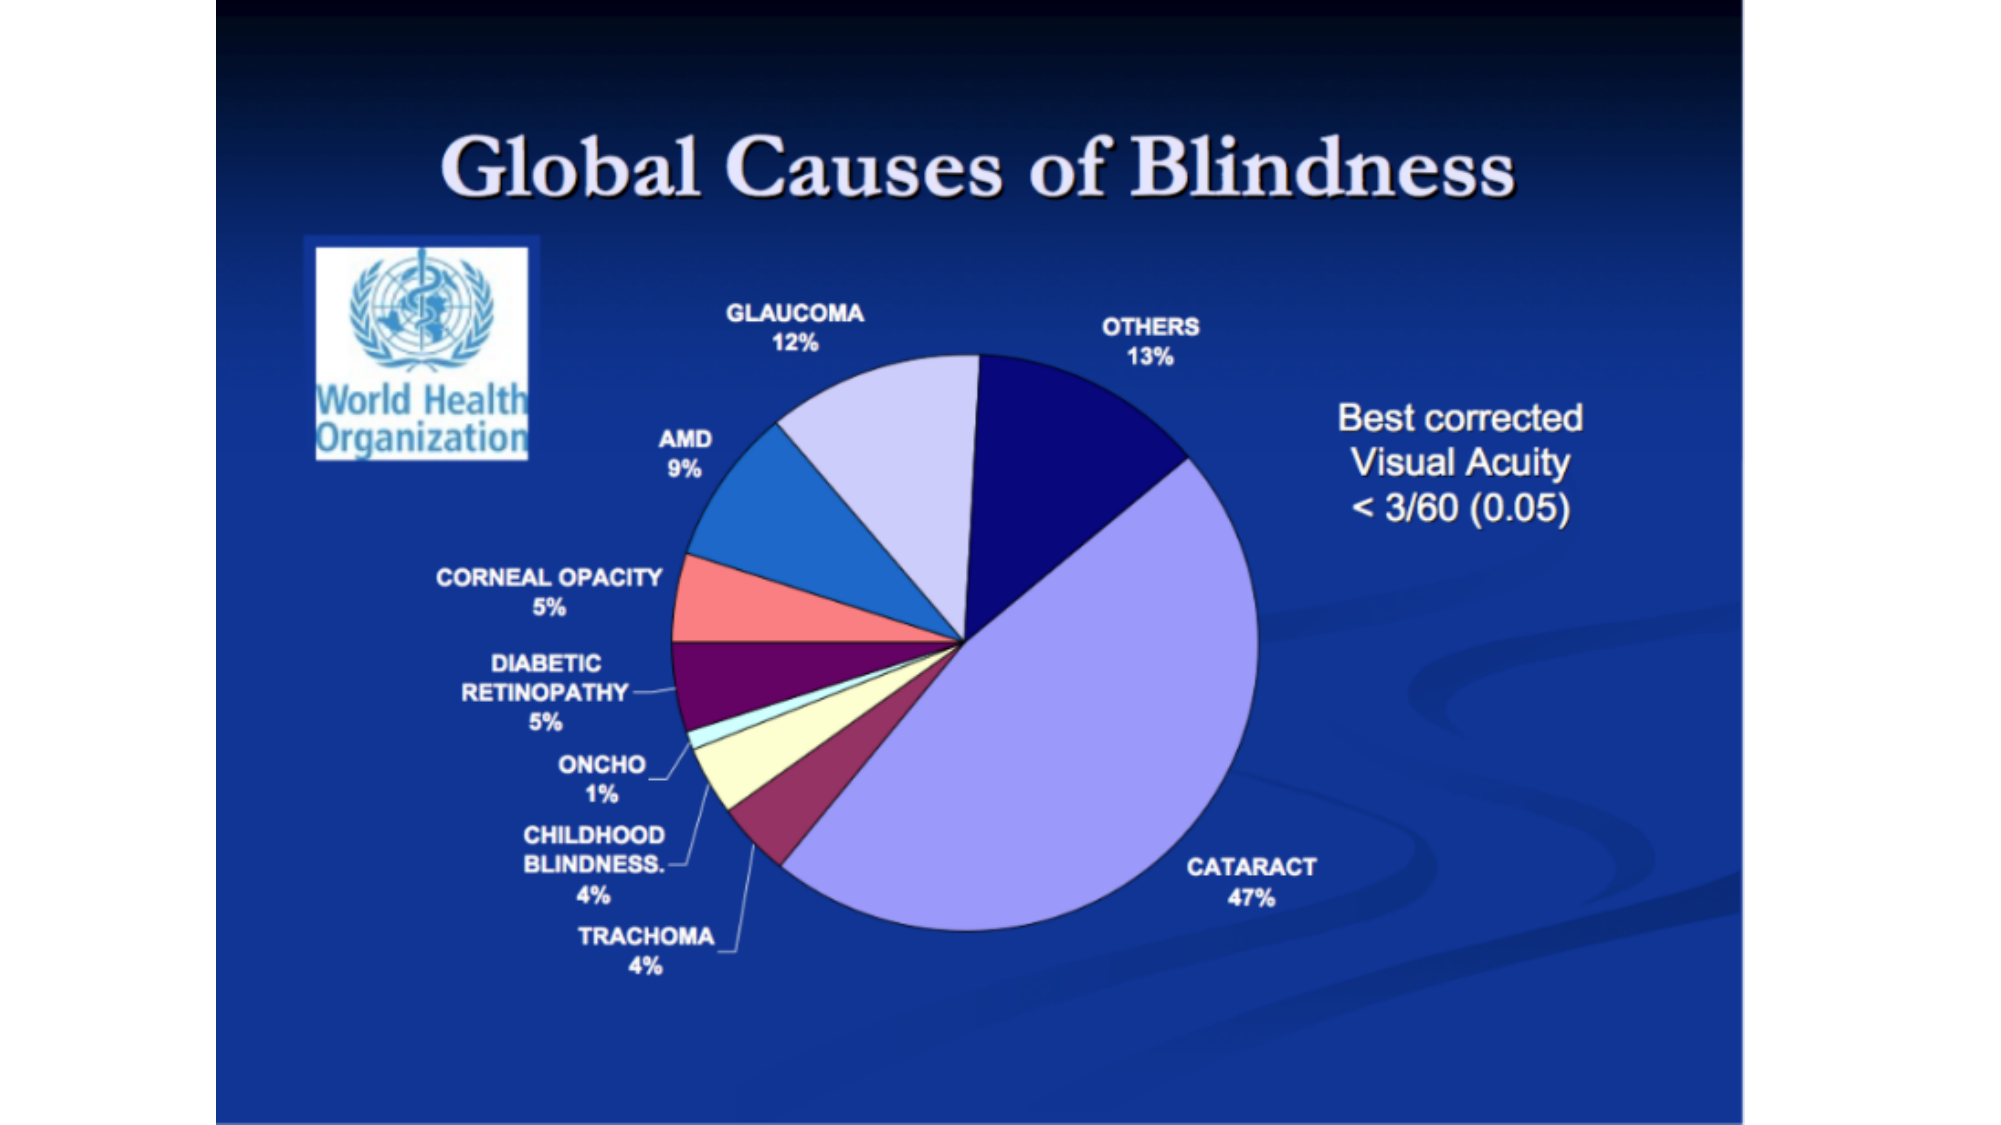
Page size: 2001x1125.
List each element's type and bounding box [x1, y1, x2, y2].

picture [216, 0, 1745, 1125]
